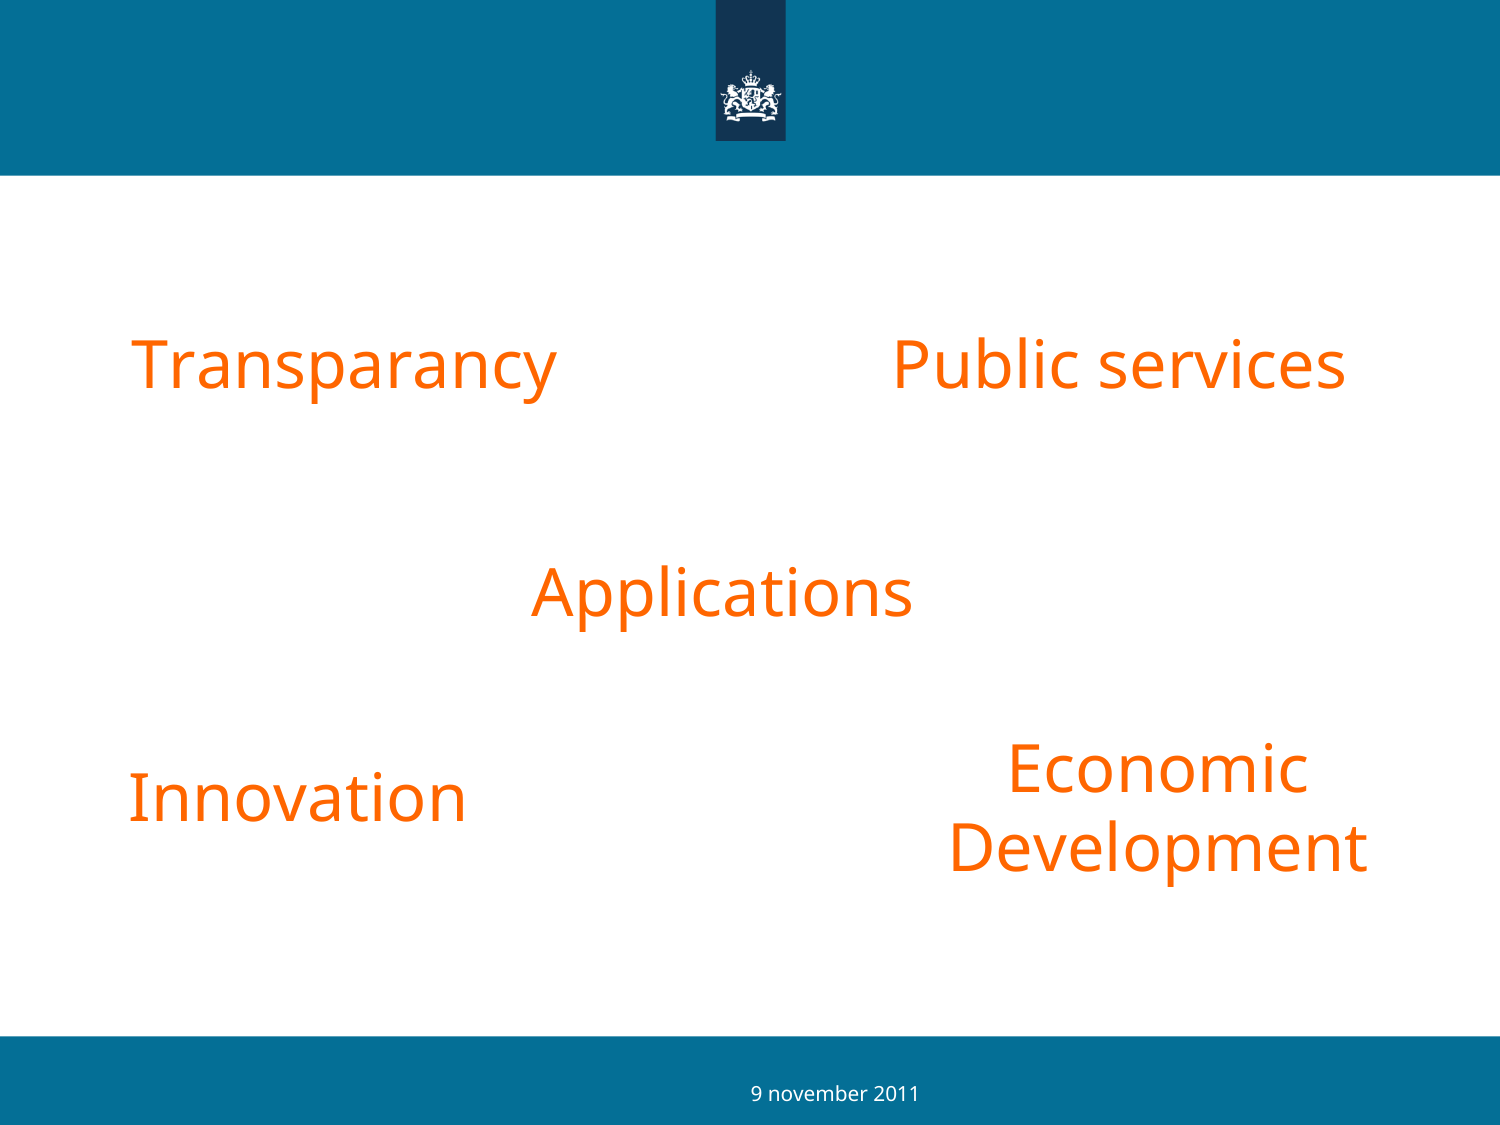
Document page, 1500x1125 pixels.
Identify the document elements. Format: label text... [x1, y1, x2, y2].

text_box 9 november 2011 [735, 1072, 1418, 1125]
text_box Transparancy [116, 313, 573, 410]
text_box Public services [876, 313, 1364, 410]
picture [717, 0, 785, 140]
text_box Innovation [113, 747, 484, 843]
text_box Applications [516, 541, 931, 638]
text_box Economic Development [932, 717, 1385, 894]
